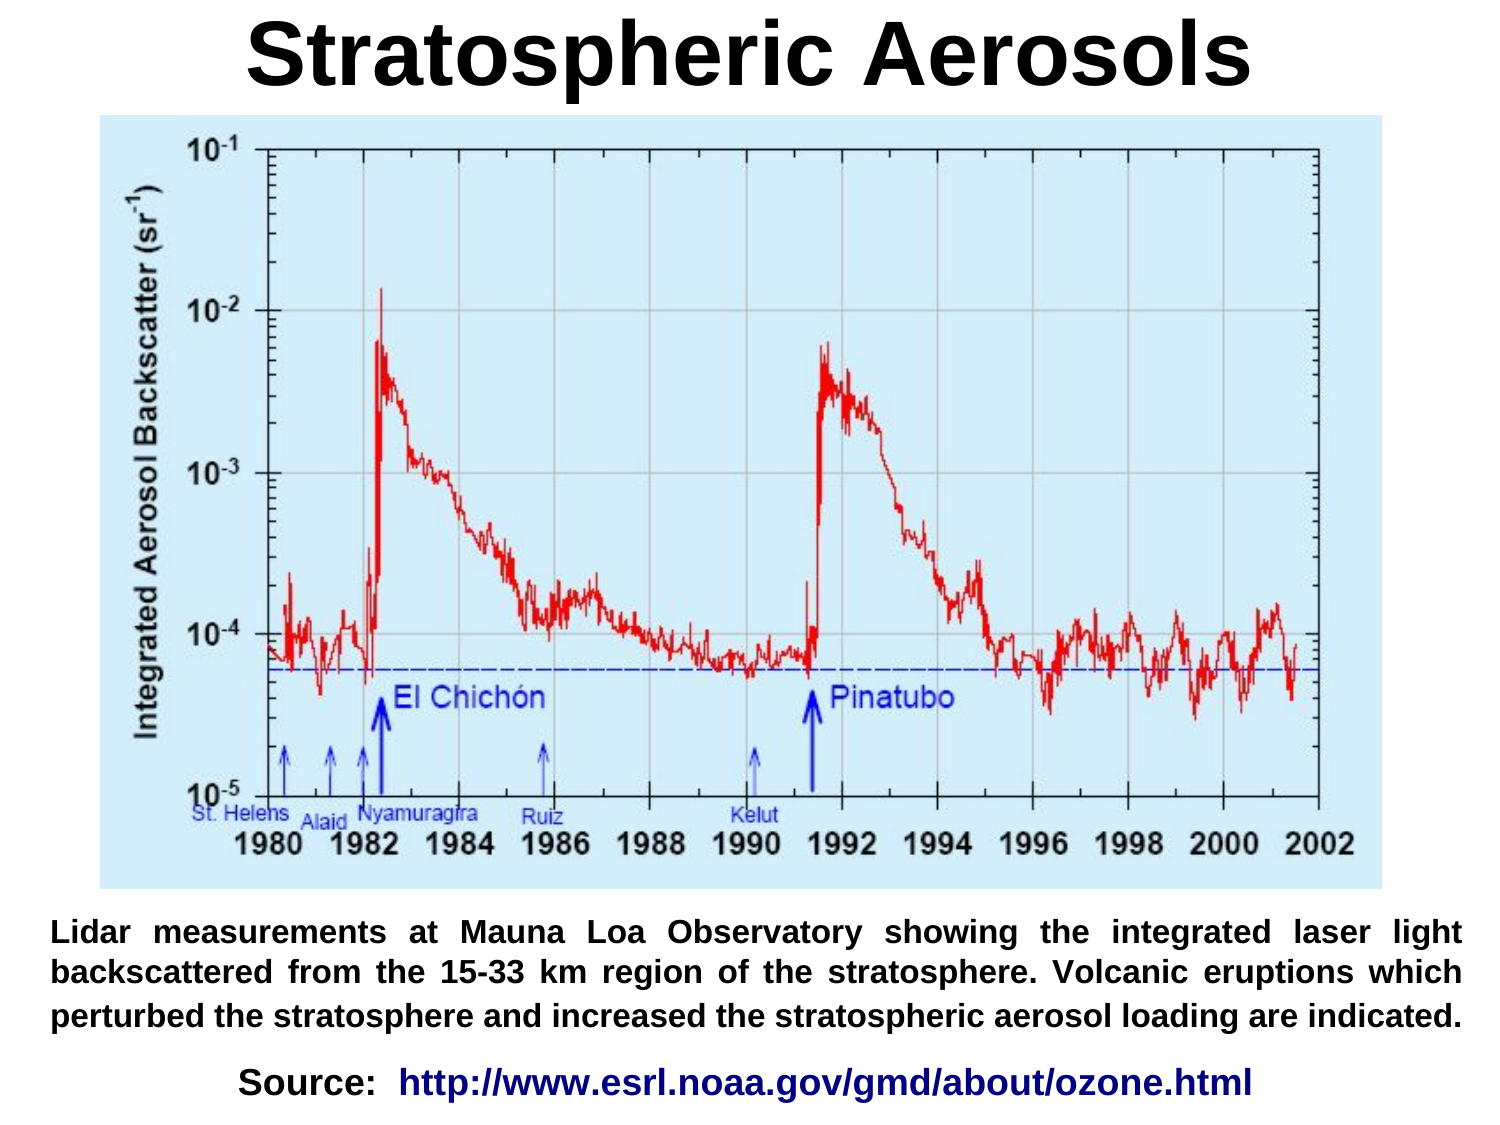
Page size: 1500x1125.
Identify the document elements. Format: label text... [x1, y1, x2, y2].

text_box Source: http://www.esrl.noaa.gov/gmd/about/ozone.html [223, 1083, 1270, 1111]
text_box Lidar measurements at Mauna Loa Observatory showing the integrated laser light backscattered from the 15-33 km region of the stratosphere. Volcanic eruptions which perturbed the stratosphere and increased the stratospheric aerosol loading are indicated. [35, 902, 1480, 1083]
text_box Stratospheric Aerosols [0, 2, 1500, 107]
picture [100, 115, 1382, 889]
